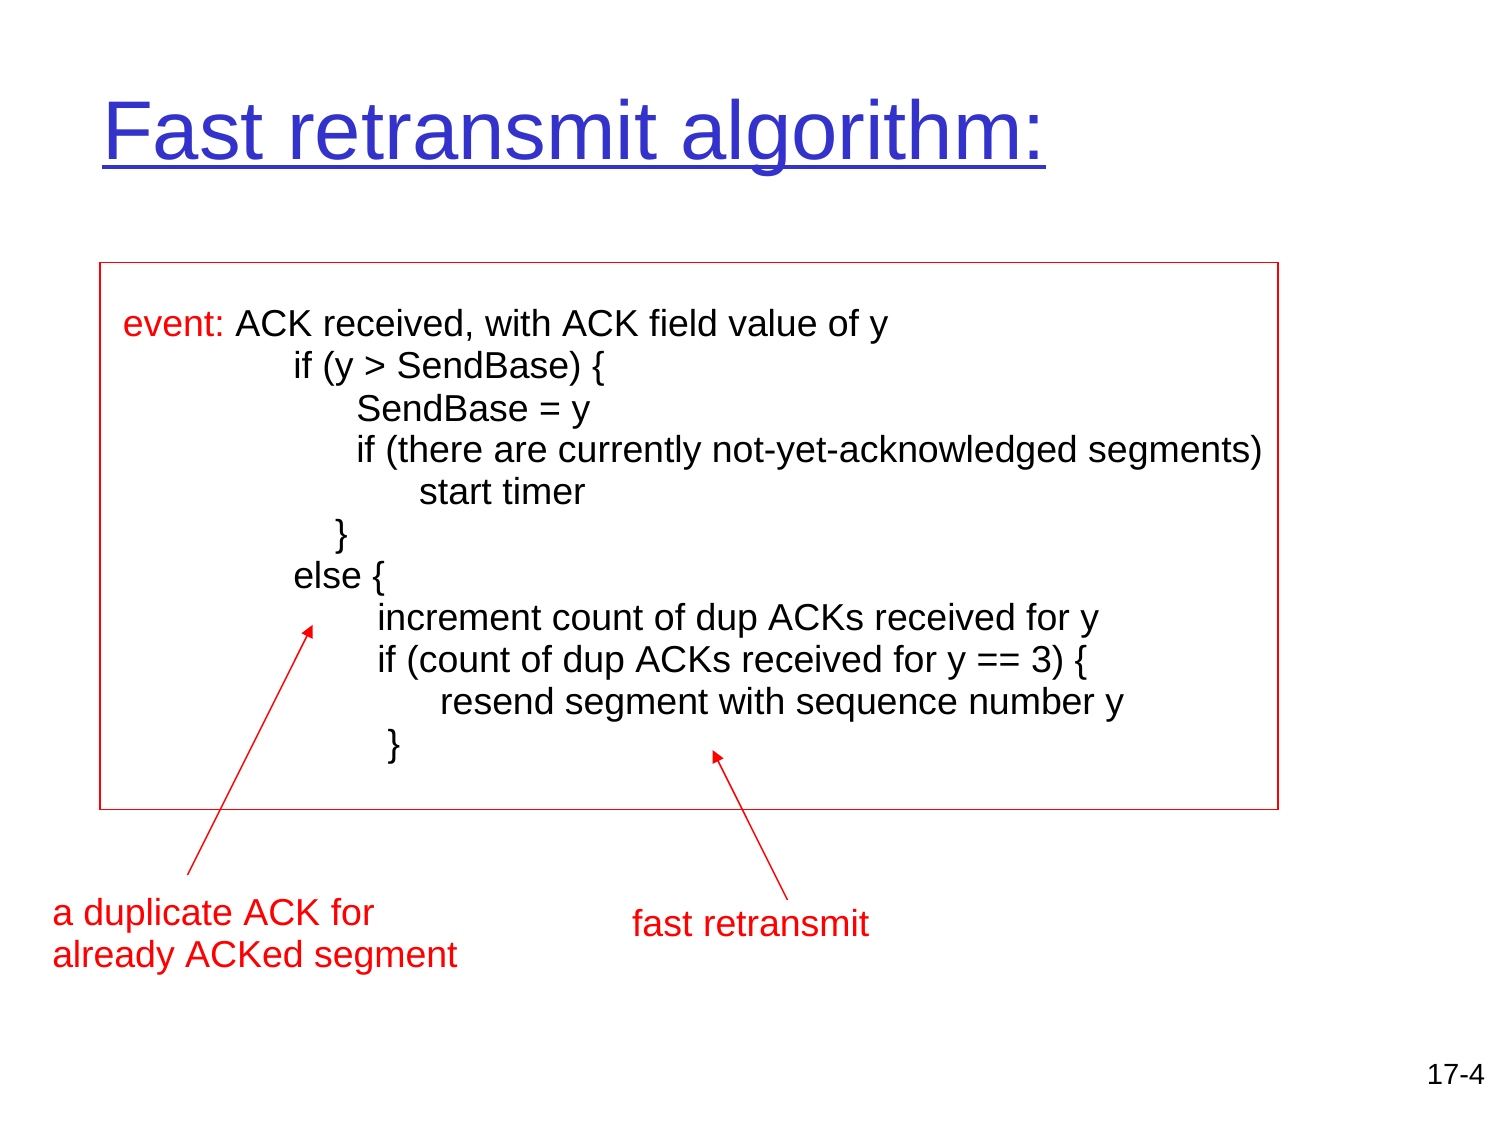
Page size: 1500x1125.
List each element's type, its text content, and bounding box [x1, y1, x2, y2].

text_box a duplicate ACK for already ACKed segment [37, 883, 473, 983]
text_box fast retransmit [617, 894, 885, 952]
text_box event: ACK received, with ACK field value of y if (y > SendBase) { SendBase = y if (there are currently not-yet-acknowledged segments) start timer } else { increment count of dup ACKs received for y if (count of dup ACKs received for y == 3) { resend segment with sequence number y } [99, 262, 1279, 810]
title Fast retransmit algorithm: [87, 37, 1363, 225]
